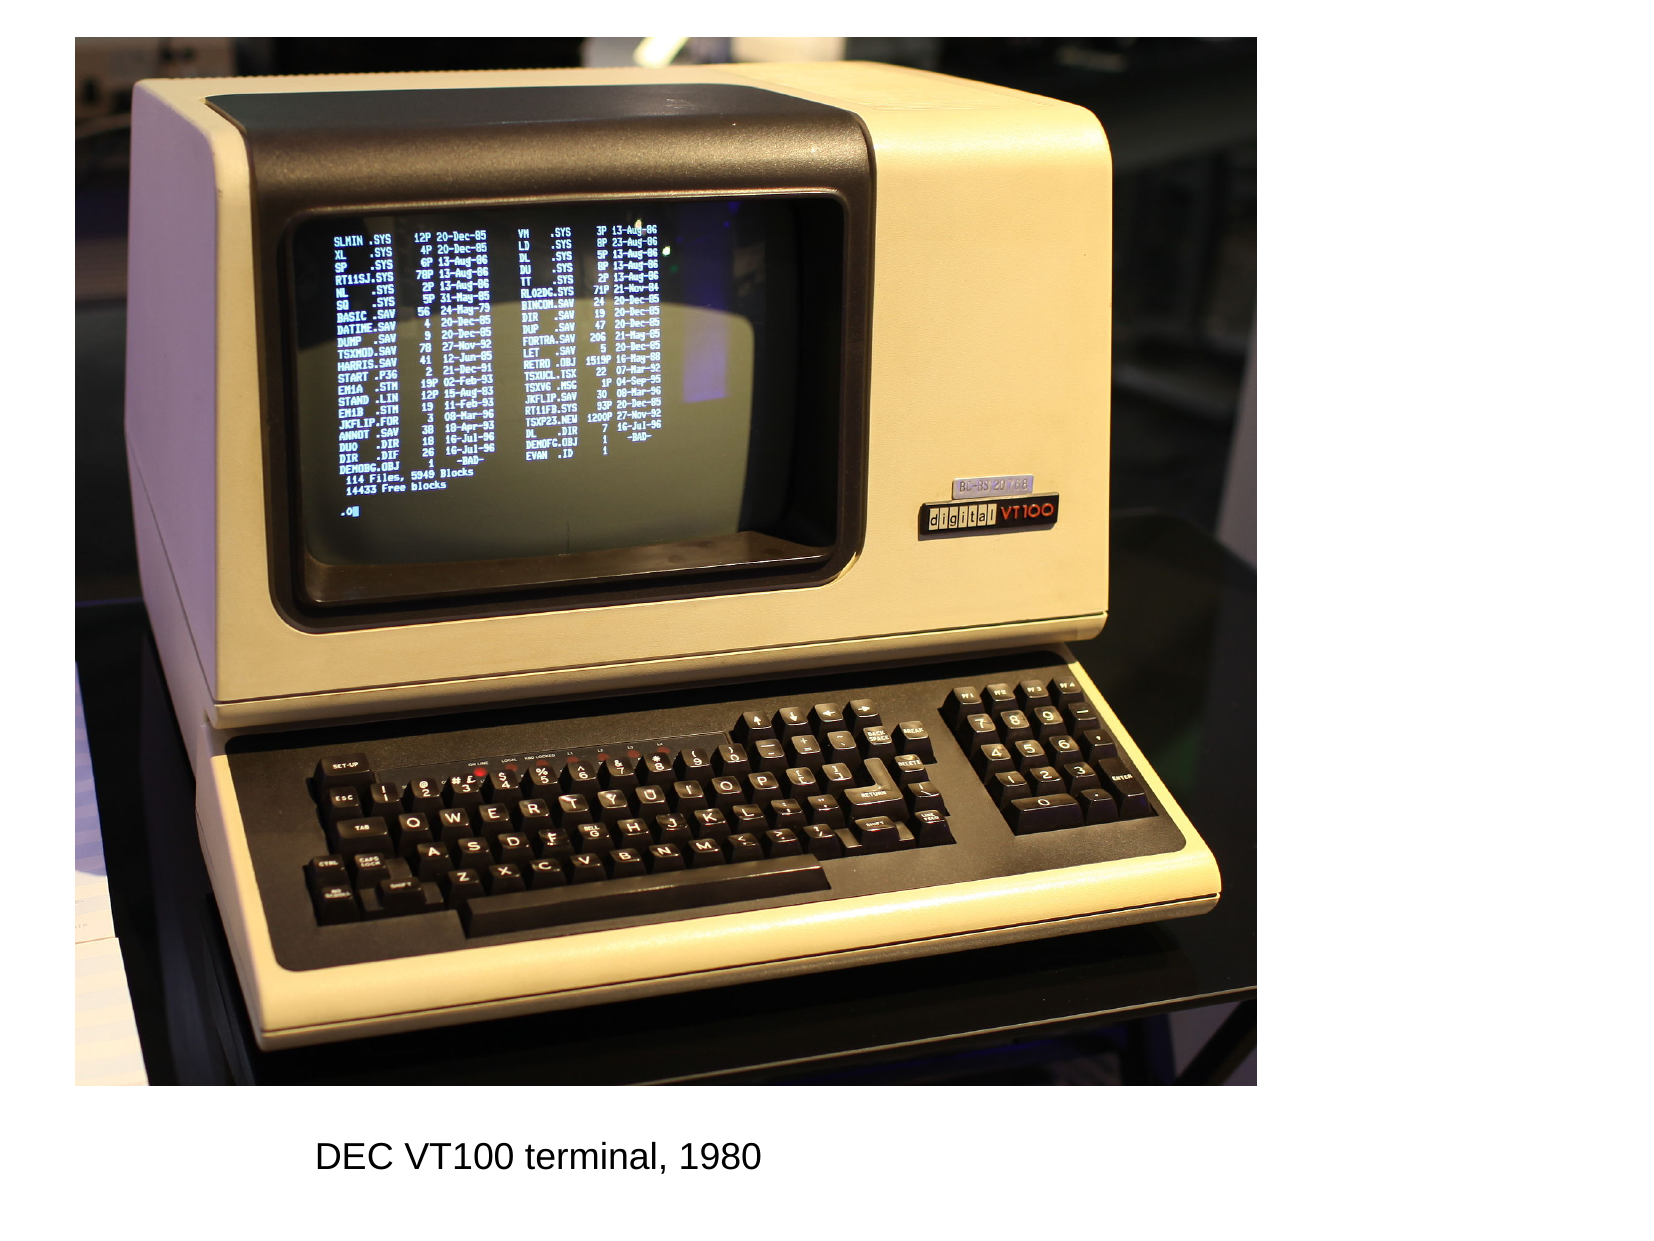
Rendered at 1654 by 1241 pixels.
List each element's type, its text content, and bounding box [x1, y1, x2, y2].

picture [75, 37, 1257, 1086]
text_box DEC VT100 terminal, 1980 [299, 1124, 1575, 1182]
